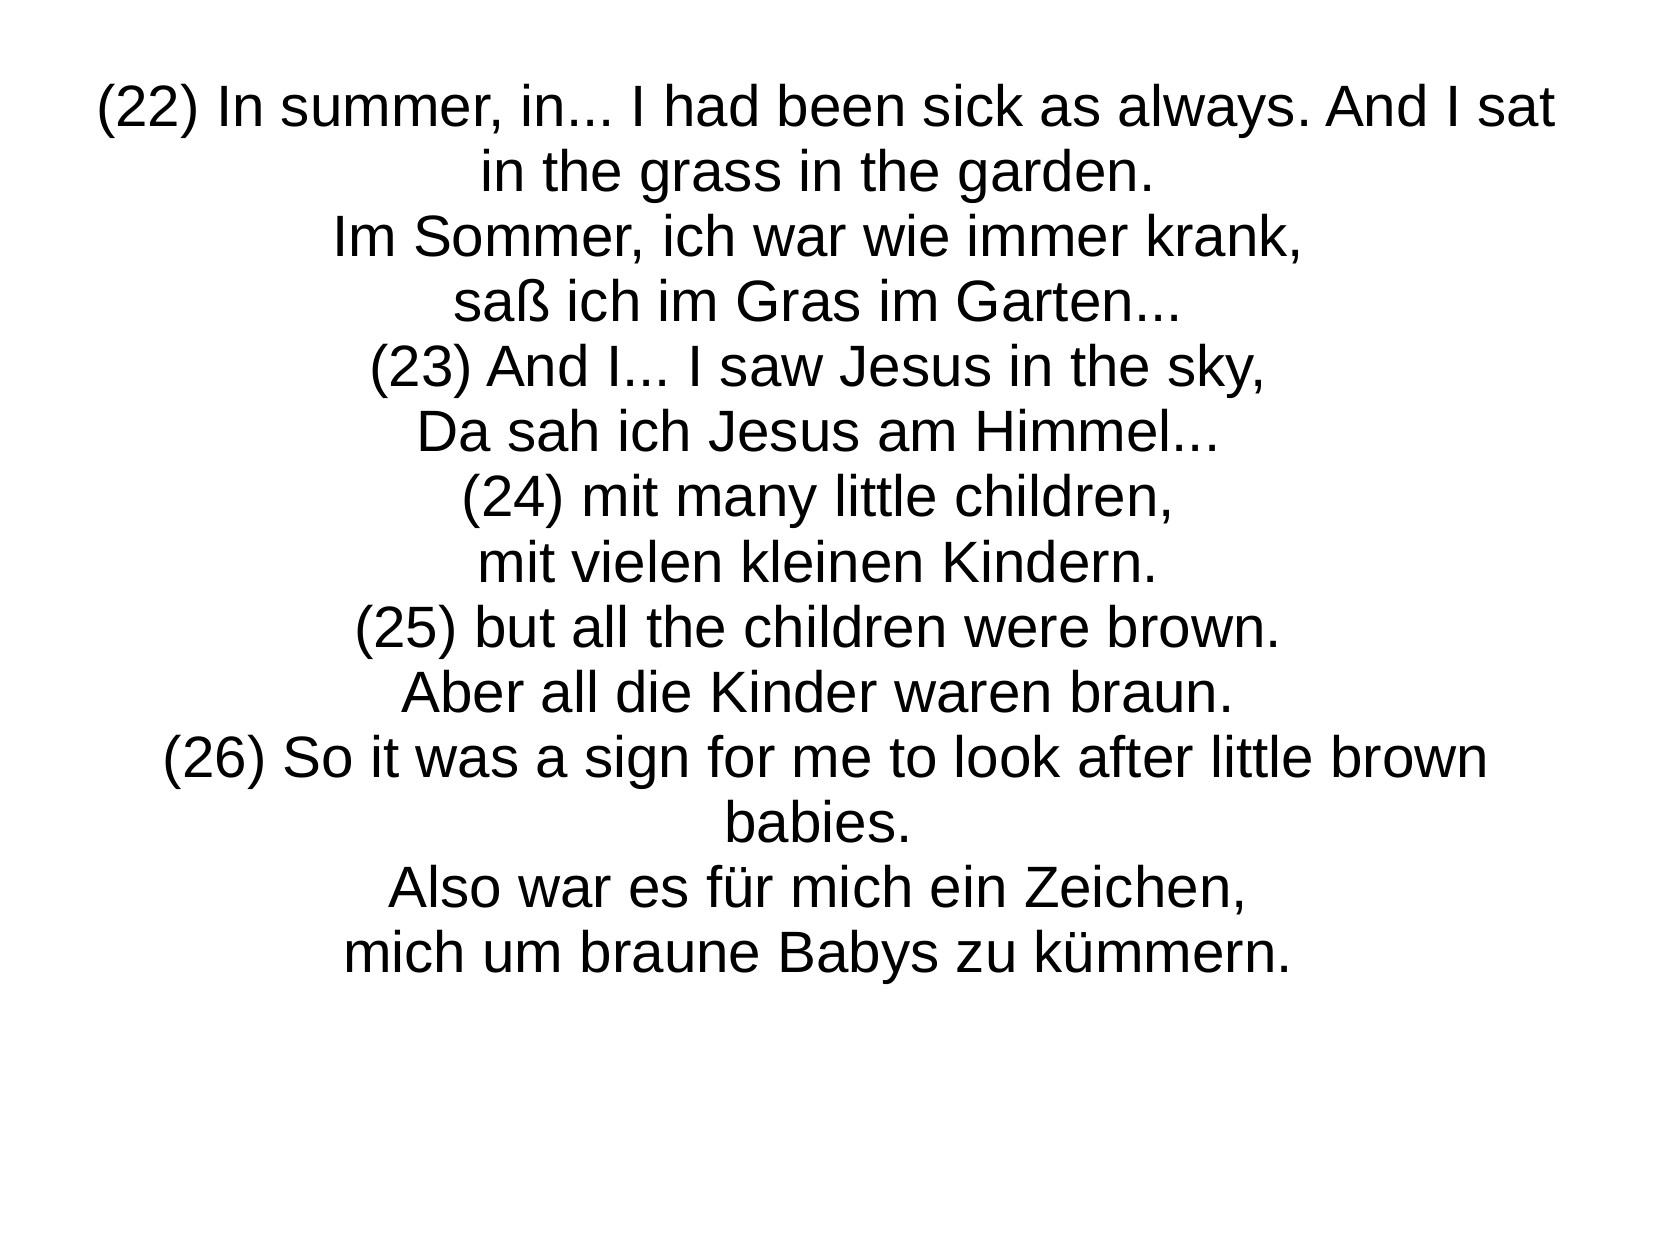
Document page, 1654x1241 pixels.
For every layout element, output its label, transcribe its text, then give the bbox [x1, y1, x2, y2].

subtitle (22) In summer, in... I had been sick as always. And I sat in the grass in the garden. Im Sommer, ich war wie immer krank, saß ich im Gras im Garten... (23) And I... I saw Jesus in the sky, Da sah ich Jesus am Himmel... (24) mit many little children, mit vielen kleinen Kindern. (25) but all the children were brown. Aber all die Kinder waren braun. (26) So it was a sign for me to look after little brown babies. Also war es für mich ein Zeichen, mich um braune Babys zu kümmern. [82, 49, 1571, 1010]
